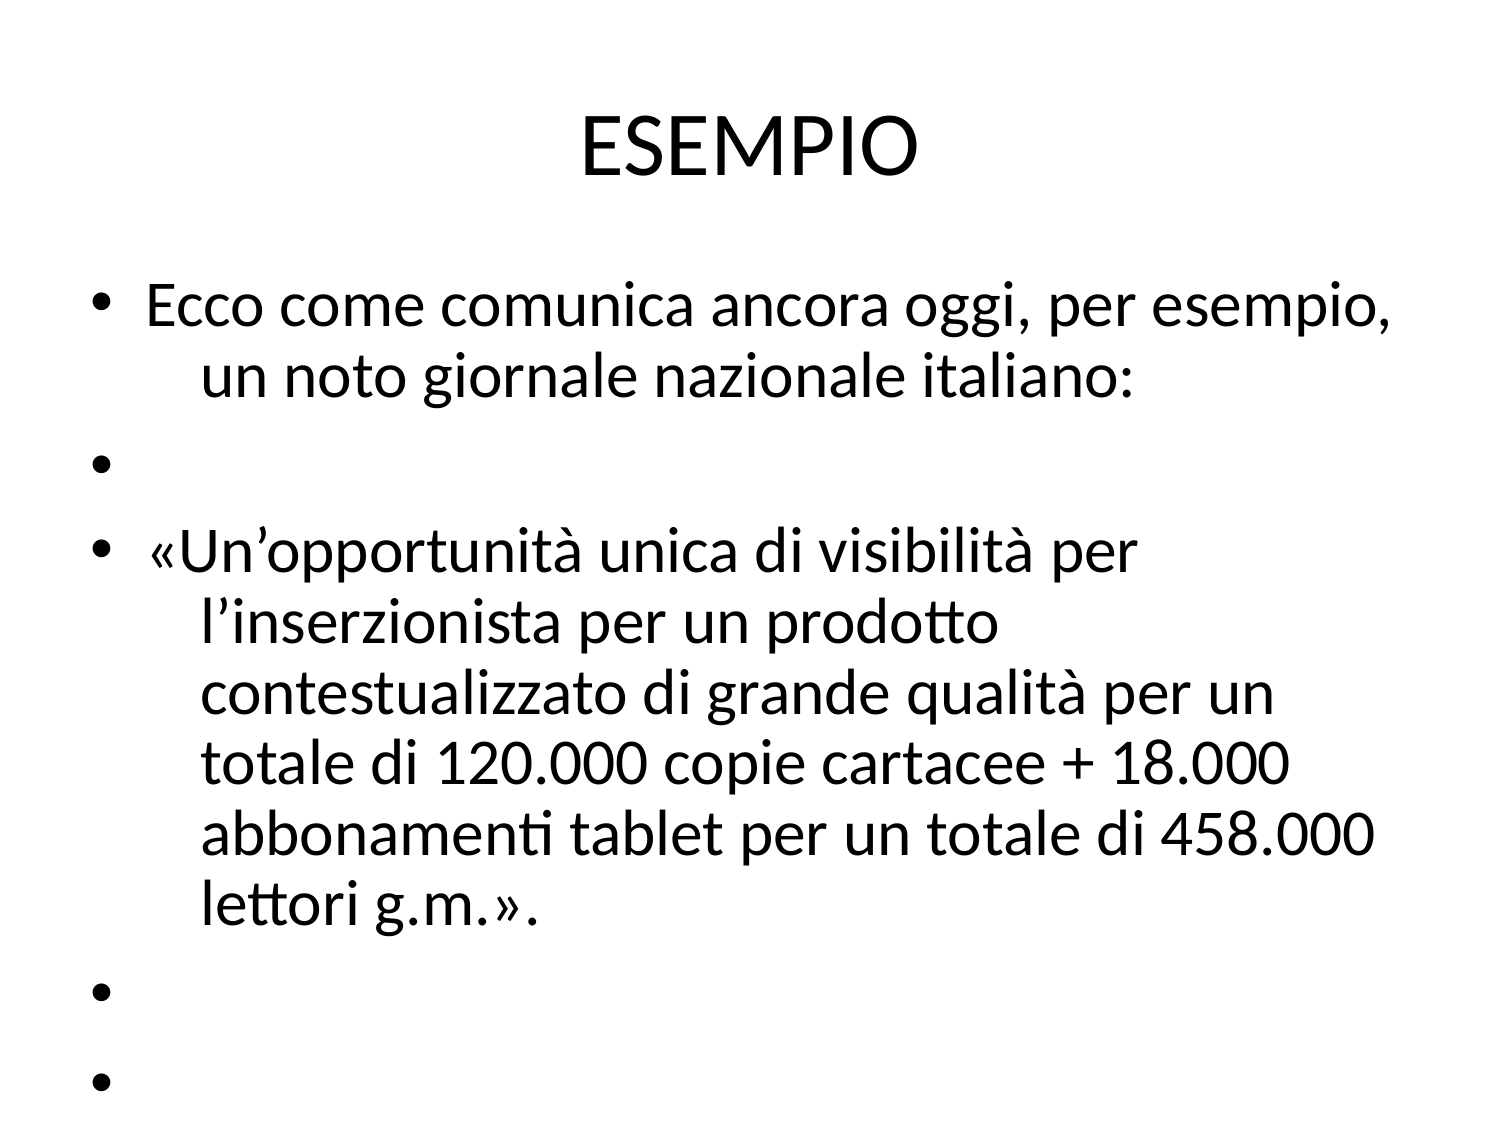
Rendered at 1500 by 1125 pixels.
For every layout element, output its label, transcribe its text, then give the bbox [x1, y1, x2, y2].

title ESEMPIO [75, 45, 1426, 233]
list Ecco come comunica ancora oggi, per esempio, un noto giornale nazionale italiano: «Un’opportunità unica di visibilità per l’inserzionista per un prodotto contestualizzato di grande qualità per un totale di 120.000 copie cartacee + 18.000 abbonamenti tablet per un totale di 458.000 lettori g.m.». [75, 262, 1426, 1005]
